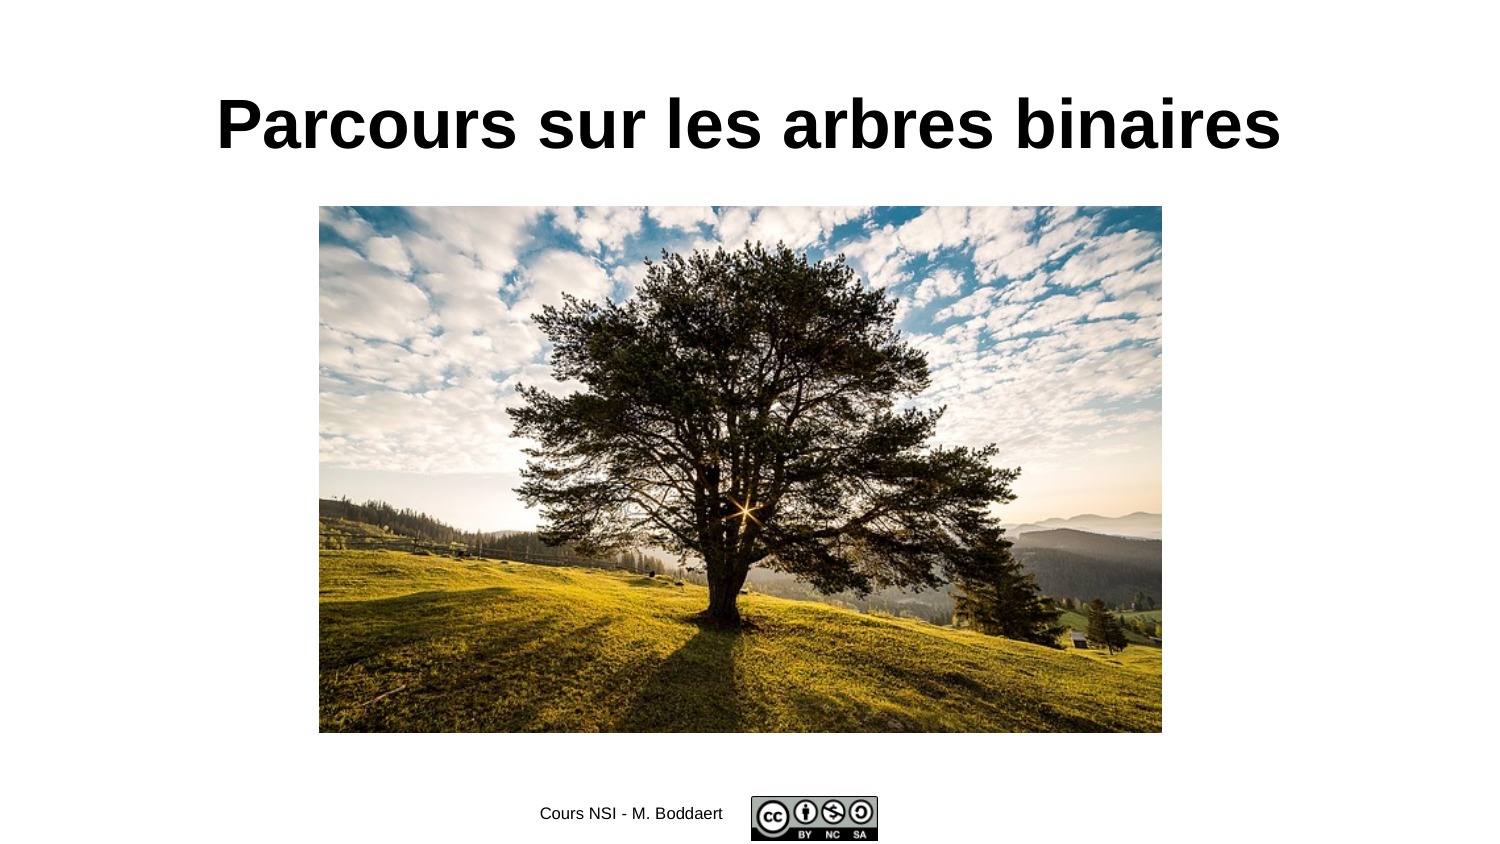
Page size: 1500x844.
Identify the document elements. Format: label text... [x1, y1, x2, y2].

picture [319, 206, 1162, 733]
title Parcours sur les arbres binaires [51, 63, 1449, 178]
picture [751, 796, 878, 841]
